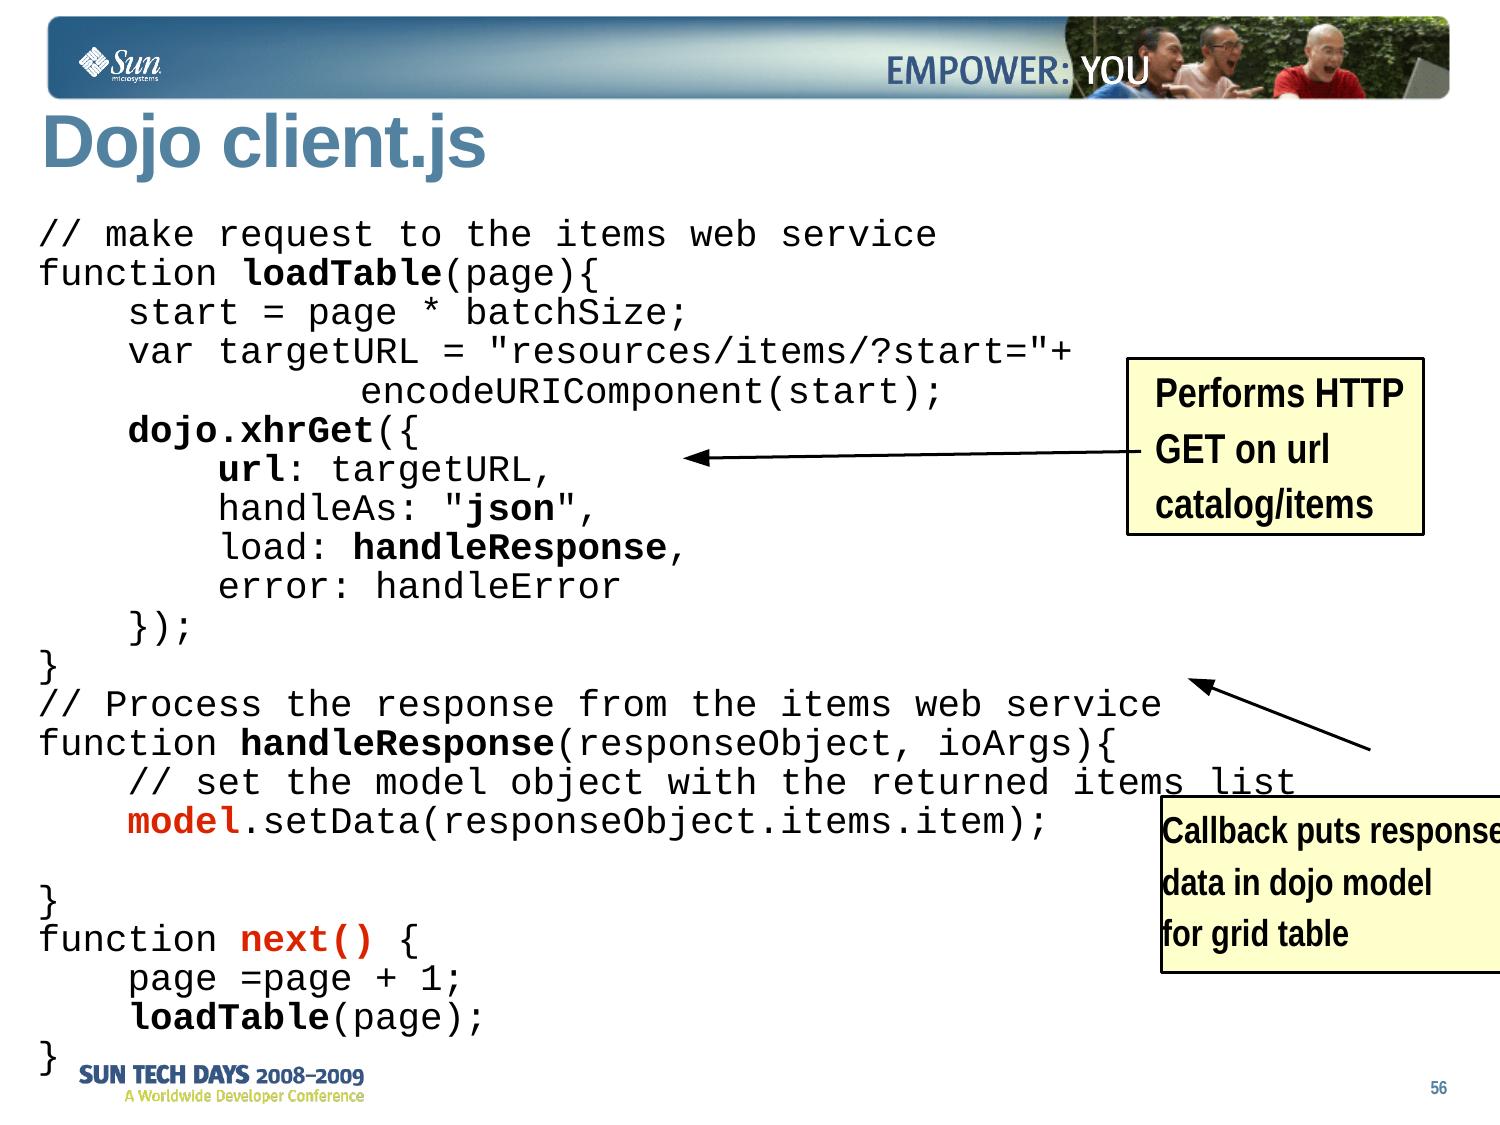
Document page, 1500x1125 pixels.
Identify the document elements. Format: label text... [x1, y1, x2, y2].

text_box // make request to the items web service function loadTable(page){ start = page * batchSize; var targetURL = "resources/items/?start="+ encodeURIComponent(start); dojo.xhrGet({ url: targetURL, handleAs: "json", load: handleResponse, error: handleError }); } // Process the response from the items web service function handleResponse(responseObject, ioArgs){ // set the model object with the returned items list model.setData(responseObject.items.item); } function next() { page =page + 1; loadTable(page); } [37, 217, 1500, 1125]
text_box Callback puts response data in dojo model for grid table [1161, 796, 1500, 973]
title Dojo client.js [41, 106, 1404, 212]
text_box Performs HTTP GET on url catalog/items [1155, 375, 1405, 609]
text_box [1127, 358, 1424, 535]
picture [0, 0, 1500, 1125]
